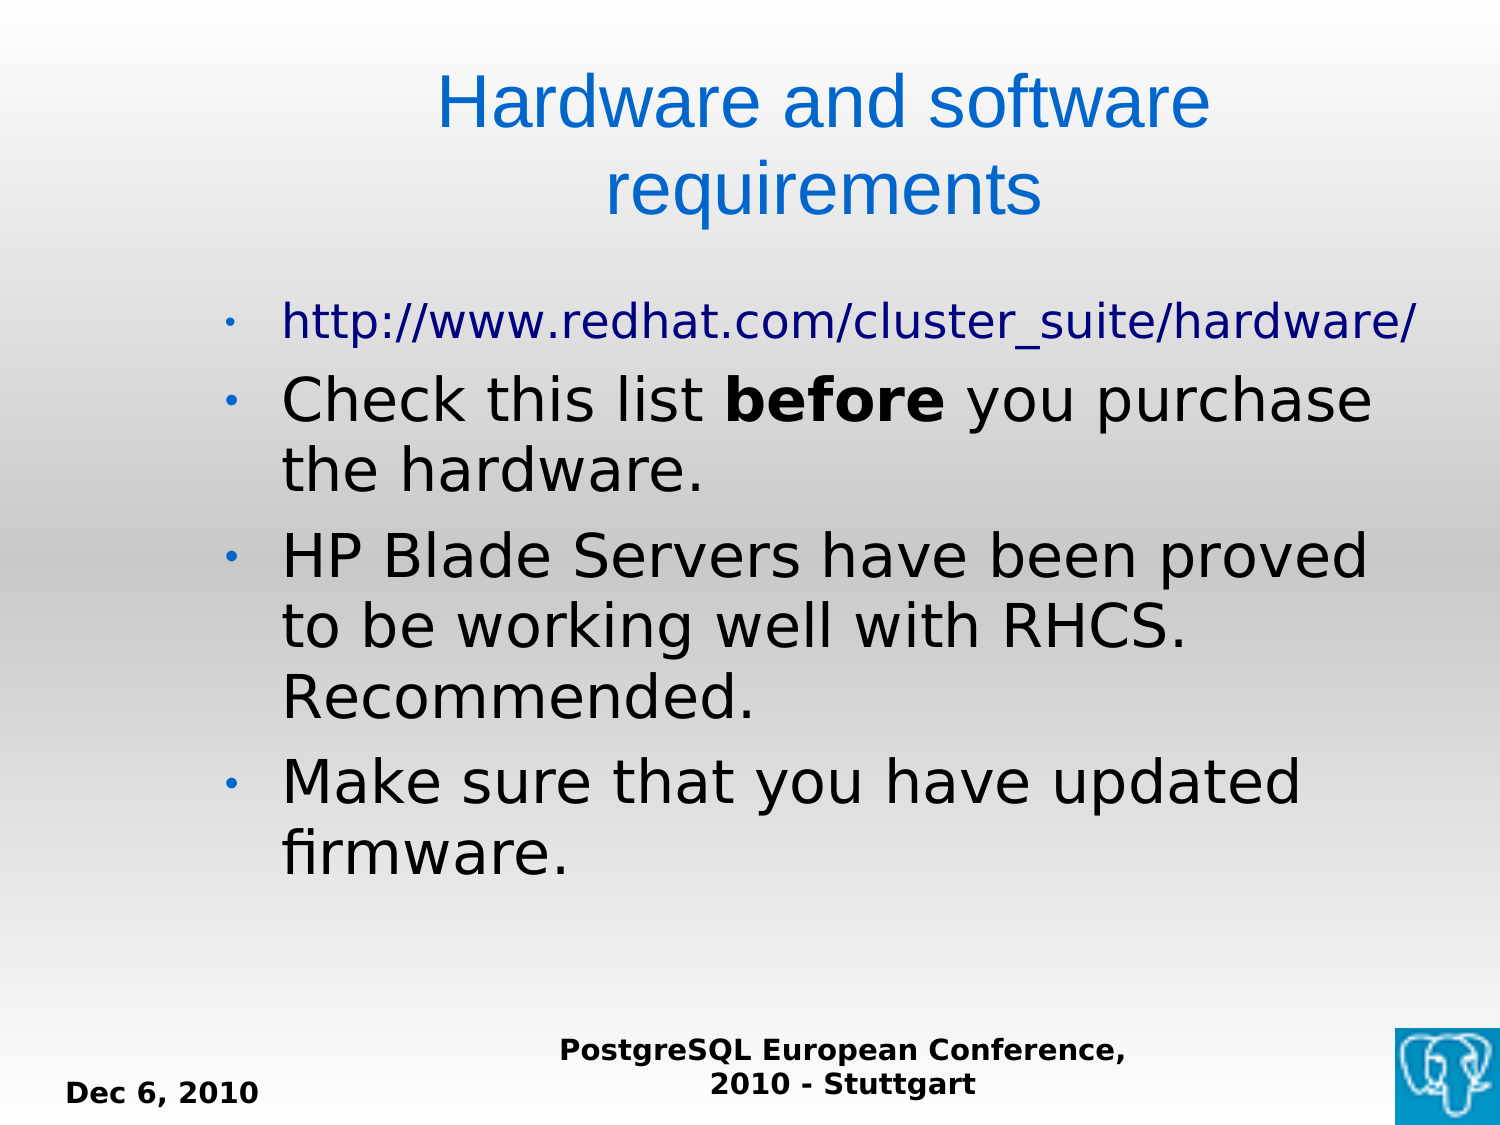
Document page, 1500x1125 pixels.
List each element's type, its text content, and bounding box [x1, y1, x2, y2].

picture [1400, 1033, 1492, 1118]
title Hardware and software requirements [224, 49, 1425, 238]
list http://www.redhat.com/cluster_suite/hardware/ Check this list before you purchase the hardware. HP Blade Servers have been proved to be working well with RHCS. Recommended. Make sure that you have updated firmware. [224, 293, 1425, 969]
